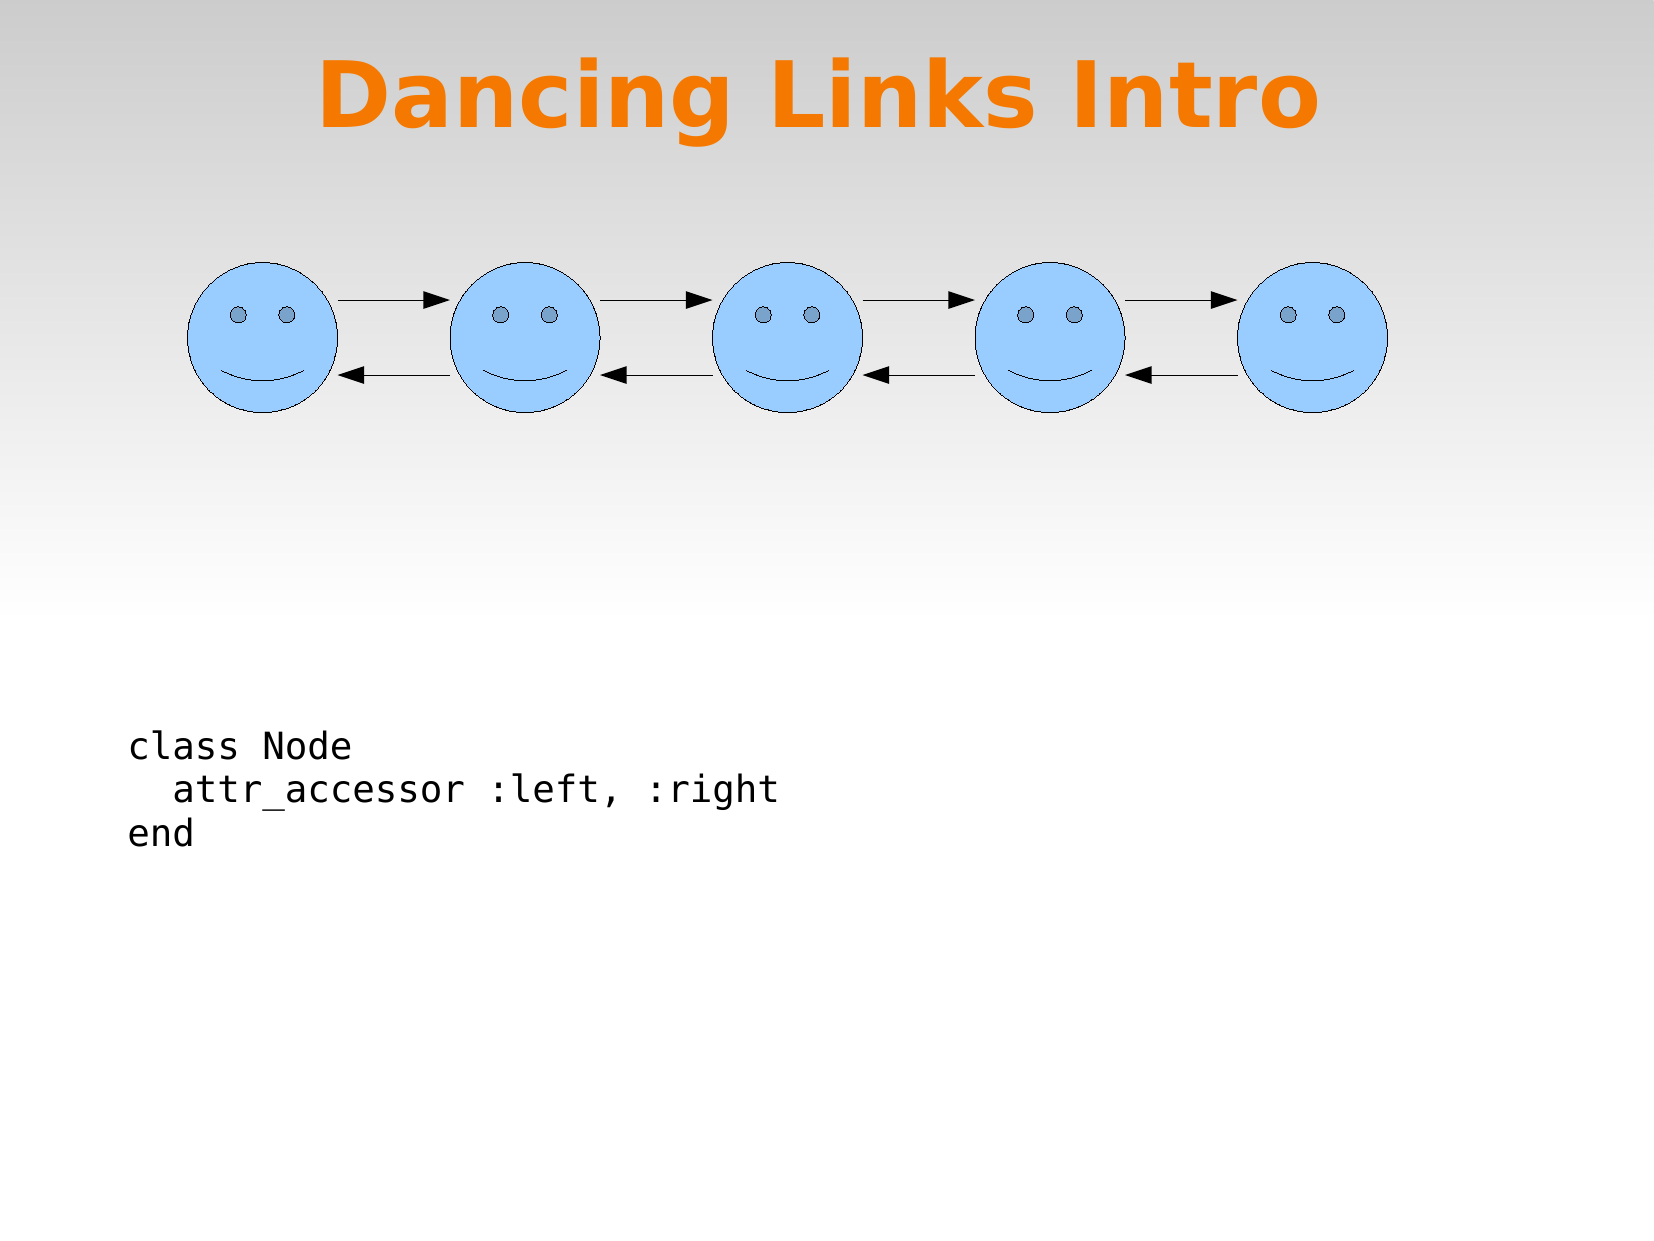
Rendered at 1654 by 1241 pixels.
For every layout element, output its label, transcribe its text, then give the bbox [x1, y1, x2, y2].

text_box [450, 262, 601, 413]
text_box [712, 262, 863, 413]
title Dancing Links Intro [75, 0, 1564, 193]
text_box [975, 262, 1126, 413]
text_box class Node attr_accessor :left, :right end [112, 717, 795, 863]
text_box [1237, 262, 1388, 413]
text_box [187, 262, 338, 413]
